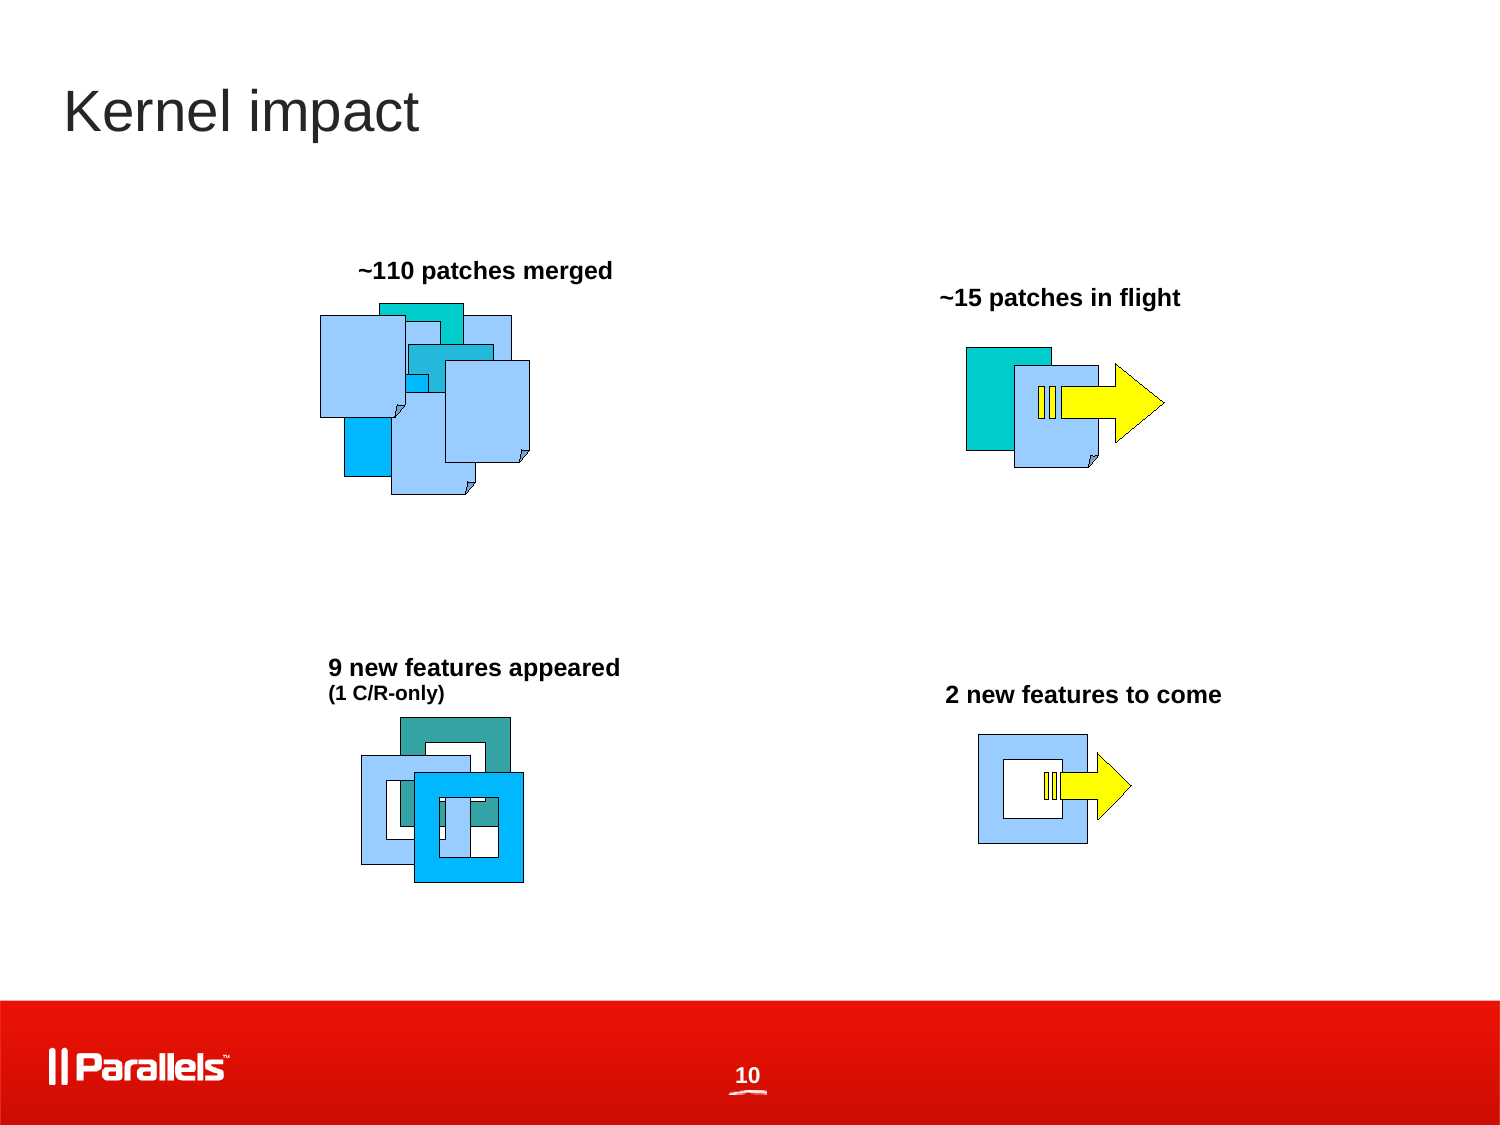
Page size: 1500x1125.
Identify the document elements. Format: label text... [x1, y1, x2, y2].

text_box ~110 patches merged [343, 250, 629, 293]
text_box [978, 734, 1132, 844]
text_box ~15 patches in flight [924, 277, 1196, 319]
text_box 9 new features appeared (1 C/R-only) [313, 648, 636, 713]
title Kernel impact [48, 10, 1454, 214]
text_box 2 new features to come [930, 674, 1238, 717]
text_box [361, 717, 524, 883]
picture [49, 1046, 230, 1085]
picture [727, 1090, 767, 1095]
text_box [966, 347, 1165, 468]
text_box [320, 303, 530, 495]
